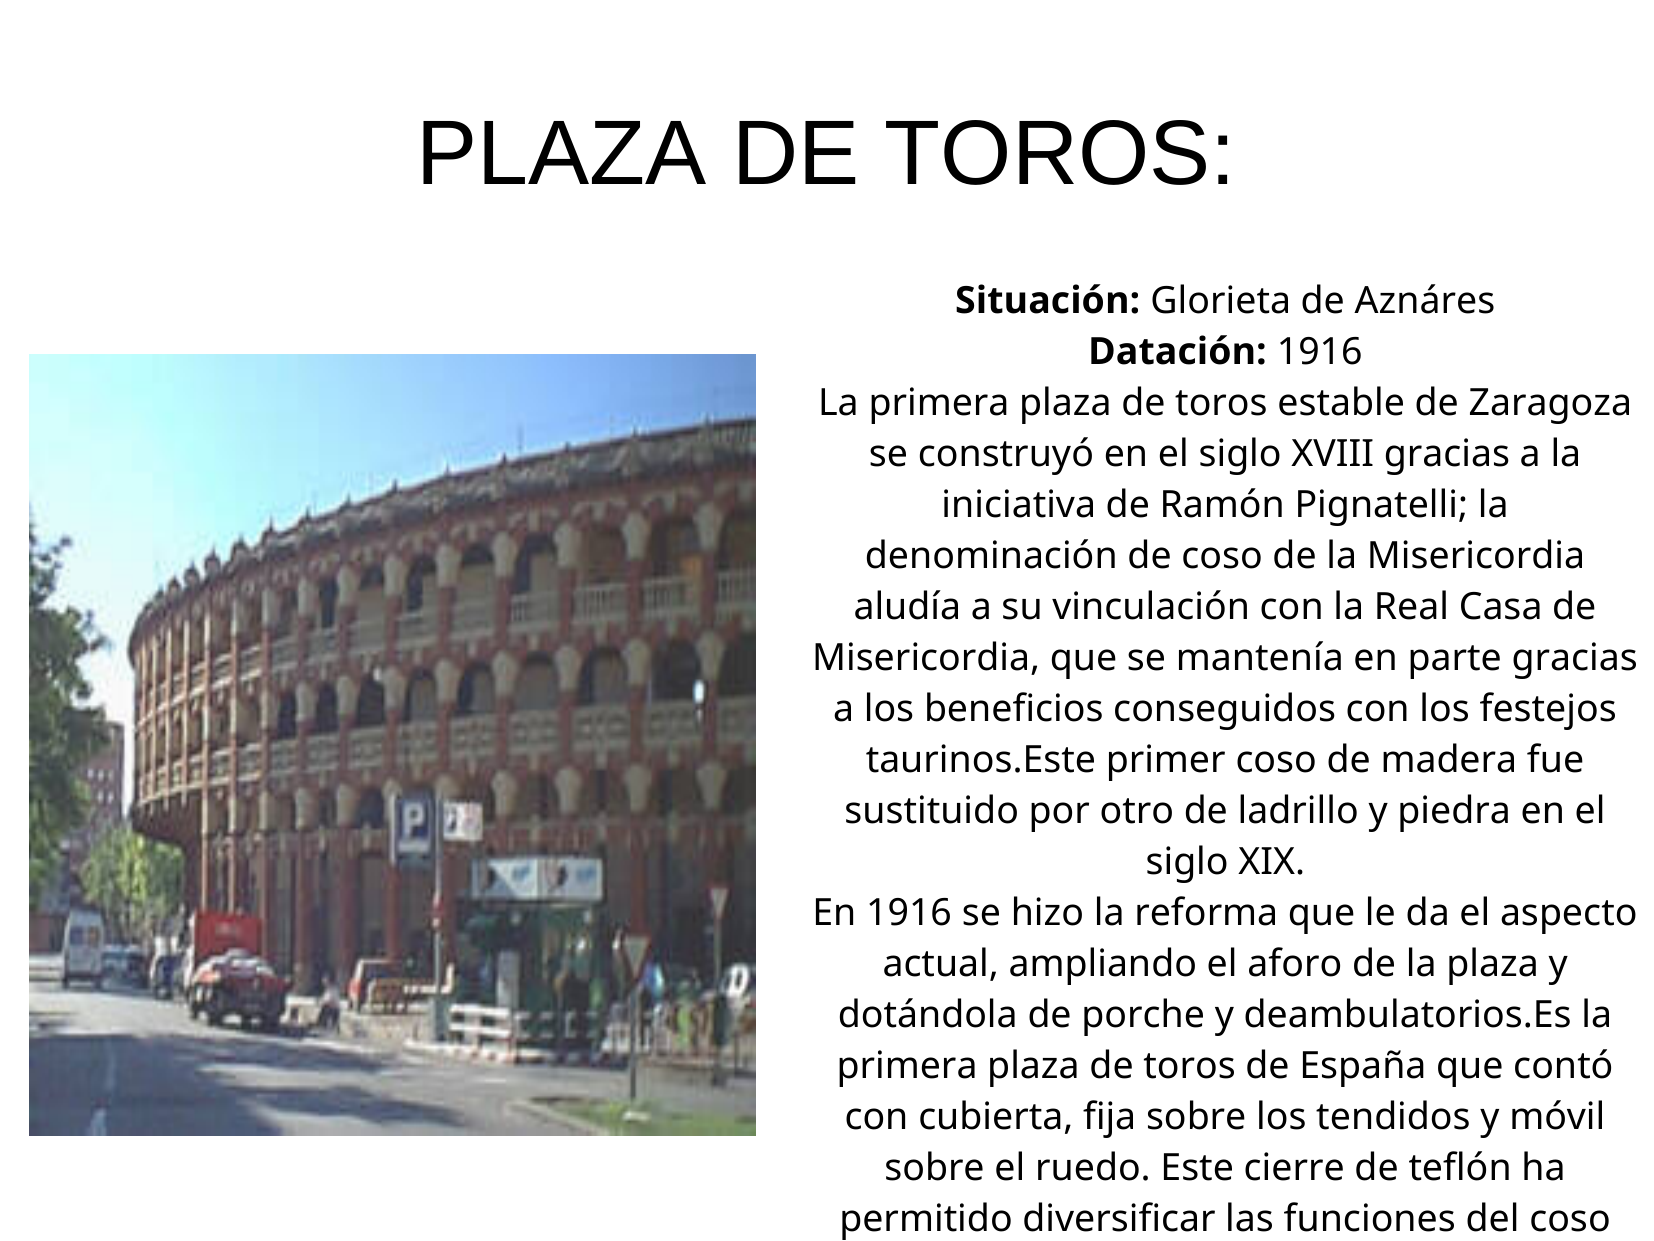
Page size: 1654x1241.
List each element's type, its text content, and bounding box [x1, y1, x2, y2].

text_box Situación: Glorieta de Aznáres Datación: 1916 La primera plaza de toros estable de Zaragoza se construyó en el siglo XVIII gracias a la iniciativa de Ramón Pignatelli; la denominación de coso de la Misericordia aludía a su vinculación con la Real Casa de Misericordia, que se mantenía en parte gracias a los beneficios conseguidos con los festejos taurinos.Este primer coso de madera fue sustituido por otro de ladrillo y piedra en el siglo XIX. En 1916 se hizo la reforma que le da el aspecto actual, ampliando el aforo de la plaza y dotándola de porche y deambulatorios.Es la primera plaza de toros de España que contó con cubierta, fija sobre los tendidos y móvil sobre el ruedo. Este cierre de teflón ha permitido diversificar las funciones del coso taurino y celebrar otro tipo de eventos. [797, 265, 1654, 1241]
title PLAZA DE TOROS: [82, 49, 1571, 257]
picture [29, 354, 756, 1136]
